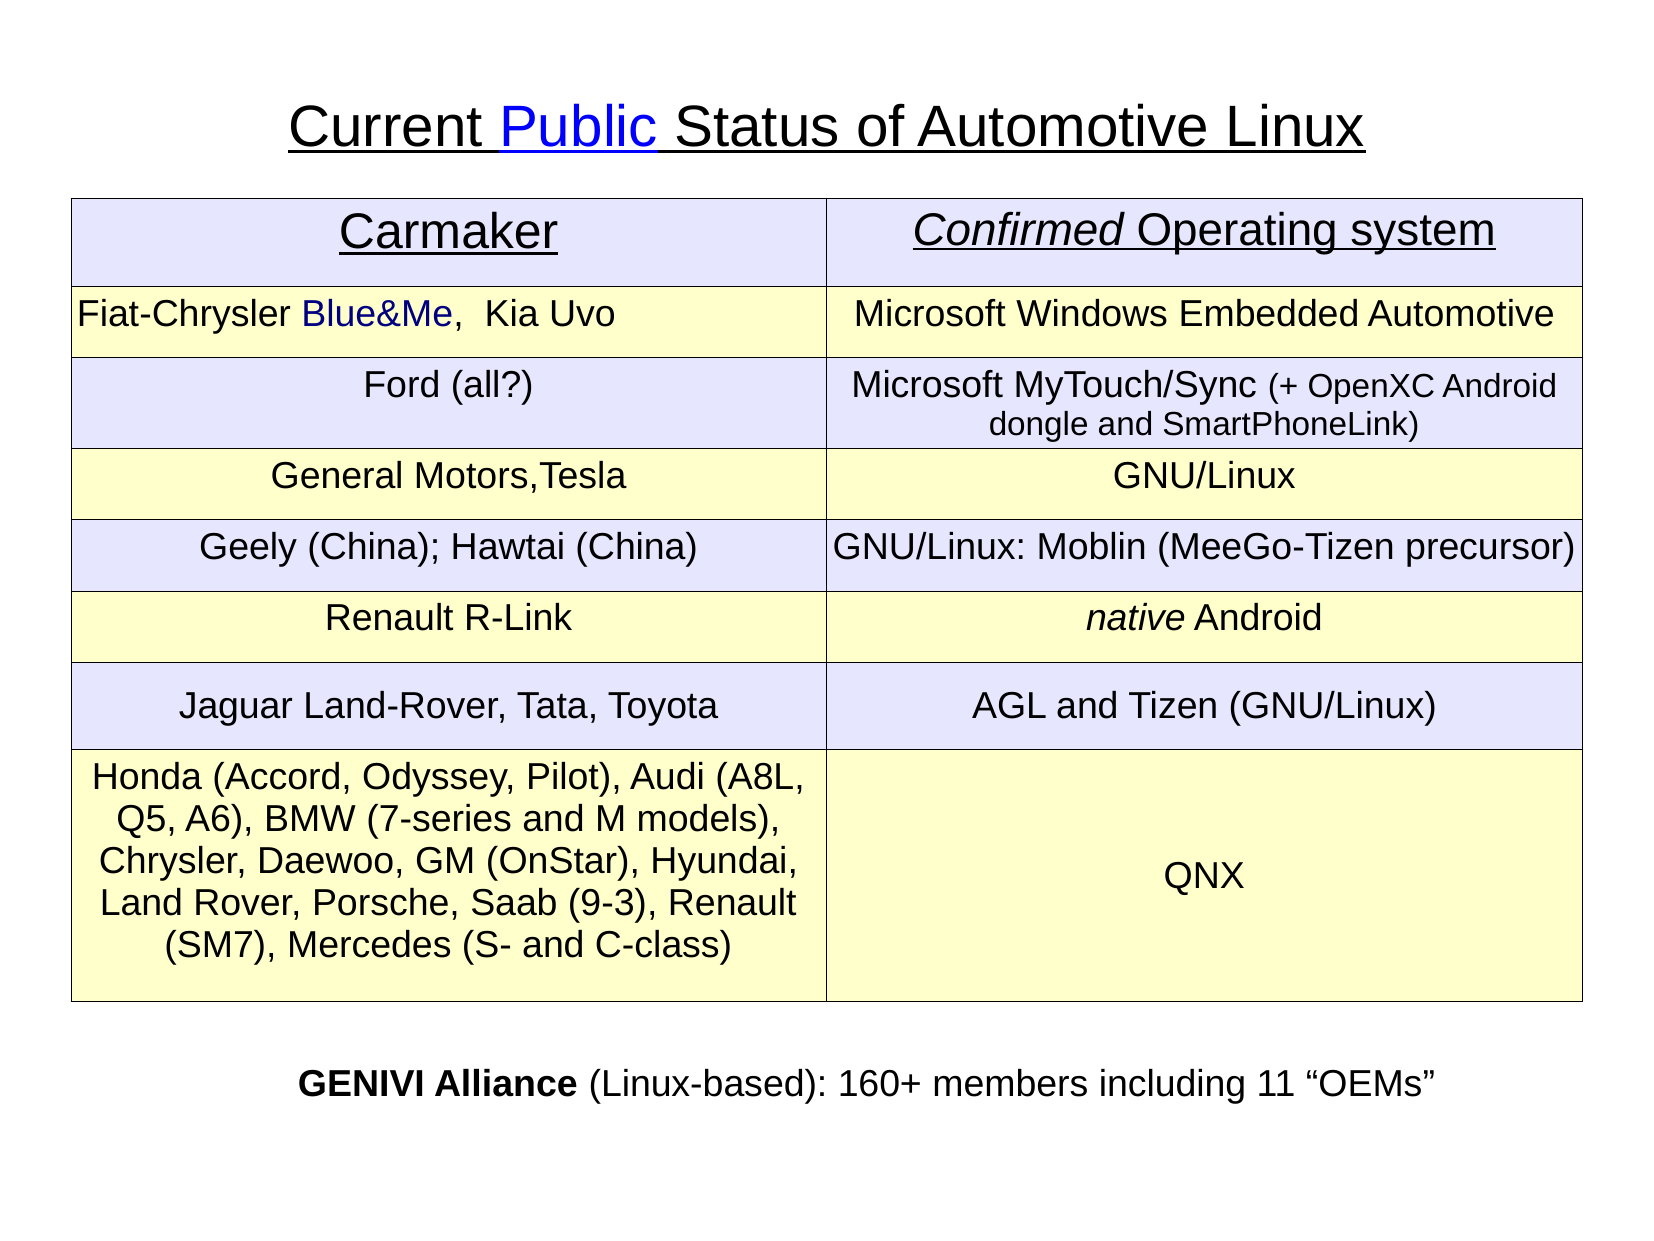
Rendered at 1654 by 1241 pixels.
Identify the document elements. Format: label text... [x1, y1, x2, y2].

table_cell AGL and Tizen (GNU/Linux) [827, 663, 1582, 749]
table_cell GNU/Linux: Moblin (MeeGo-Tizen precursor) [827, 520, 1582, 591]
text_box Current Public Status of Automotive Linux [273, 86, 1382, 167]
table_cell native Android [827, 592, 1582, 662]
table_cell Honda (Accord, Odyssey, Pilot), Audi (A8L, Q5, A6), BMW (7-series and M models), Chrysler, Daewoo, GM (OnStar), Hyundai, Land Rover, Porsche, Saab (9-3), Renault (SM7), Mercedes (S- and C-class) [72, 750, 826, 1001]
text_box GENIVI Alliance (Linux-based): 160+ members including 11 “OEMs” [283, 1033, 1452, 1091]
table_cell Geely (China); Hawtai (China) [72, 520, 826, 591]
table_cell GNU/Linux [827, 449, 1582, 519]
table_header Carmaker [72, 199, 826, 286]
table_cell Ford (all?) [72, 358, 826, 448]
table_cell Jaguar Land-Rover, Tata, Toyota [72, 663, 826, 749]
table_cell Fiat-Chrysler Blue&Me, Kia Uvo [72, 287, 826, 357]
table_cell Microsoft Windows Embedded Automotive [827, 287, 1582, 357]
table_cell QNX [827, 750, 1582, 1001]
table_header Confirmed Operating system [827, 199, 1582, 286]
table_cell Renault R-Link [72, 592, 826, 662]
table_cell General Motors,Tesla [72, 449, 826, 519]
table_cell Microsoft MyTouch/Sync (+ OpenXC Android dongle and SmartPhoneLink) [827, 358, 1582, 448]
